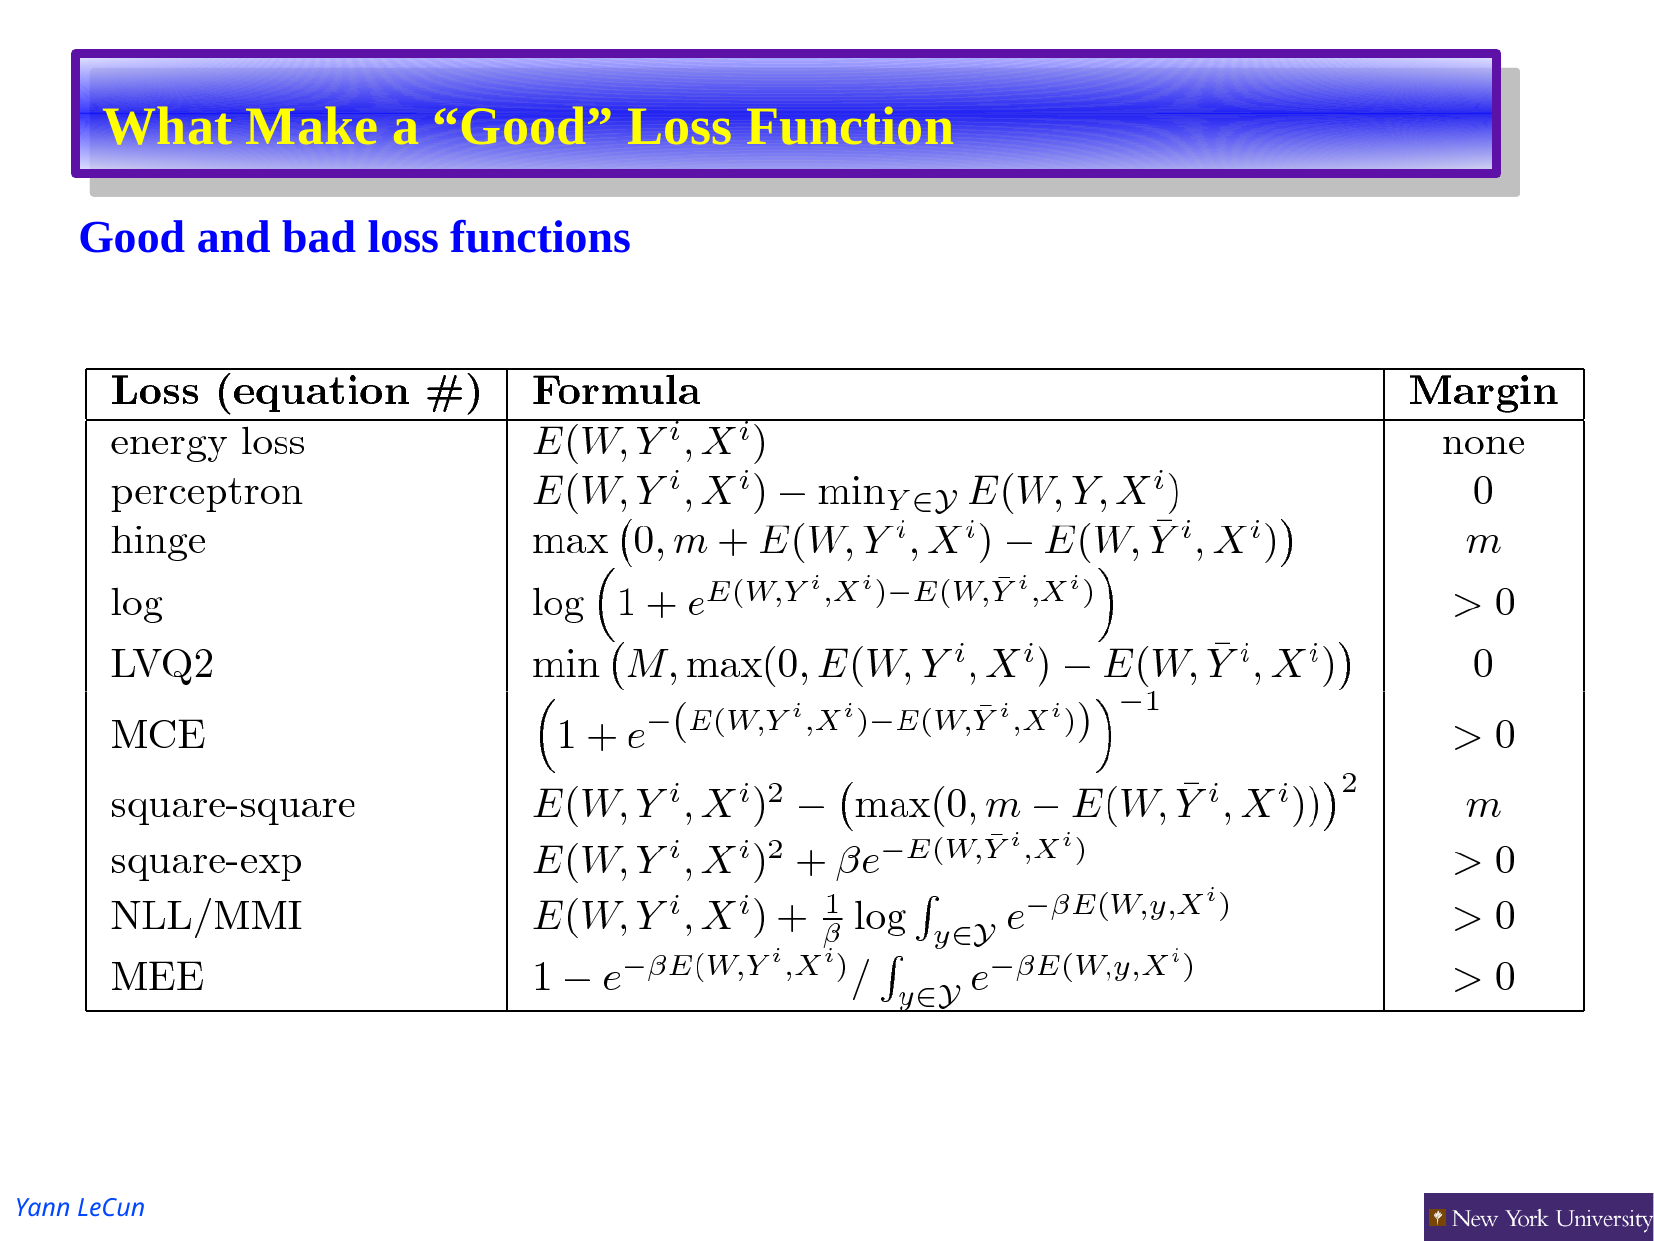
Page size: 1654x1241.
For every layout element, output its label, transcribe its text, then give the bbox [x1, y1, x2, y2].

picture [81, 364, 1588, 1015]
list Good and bad loss functions [78, 211, 1399, 318]
picture [1424, 1193, 1654, 1241]
title What Make a “Good” Loss Function [75, 53, 1497, 174]
